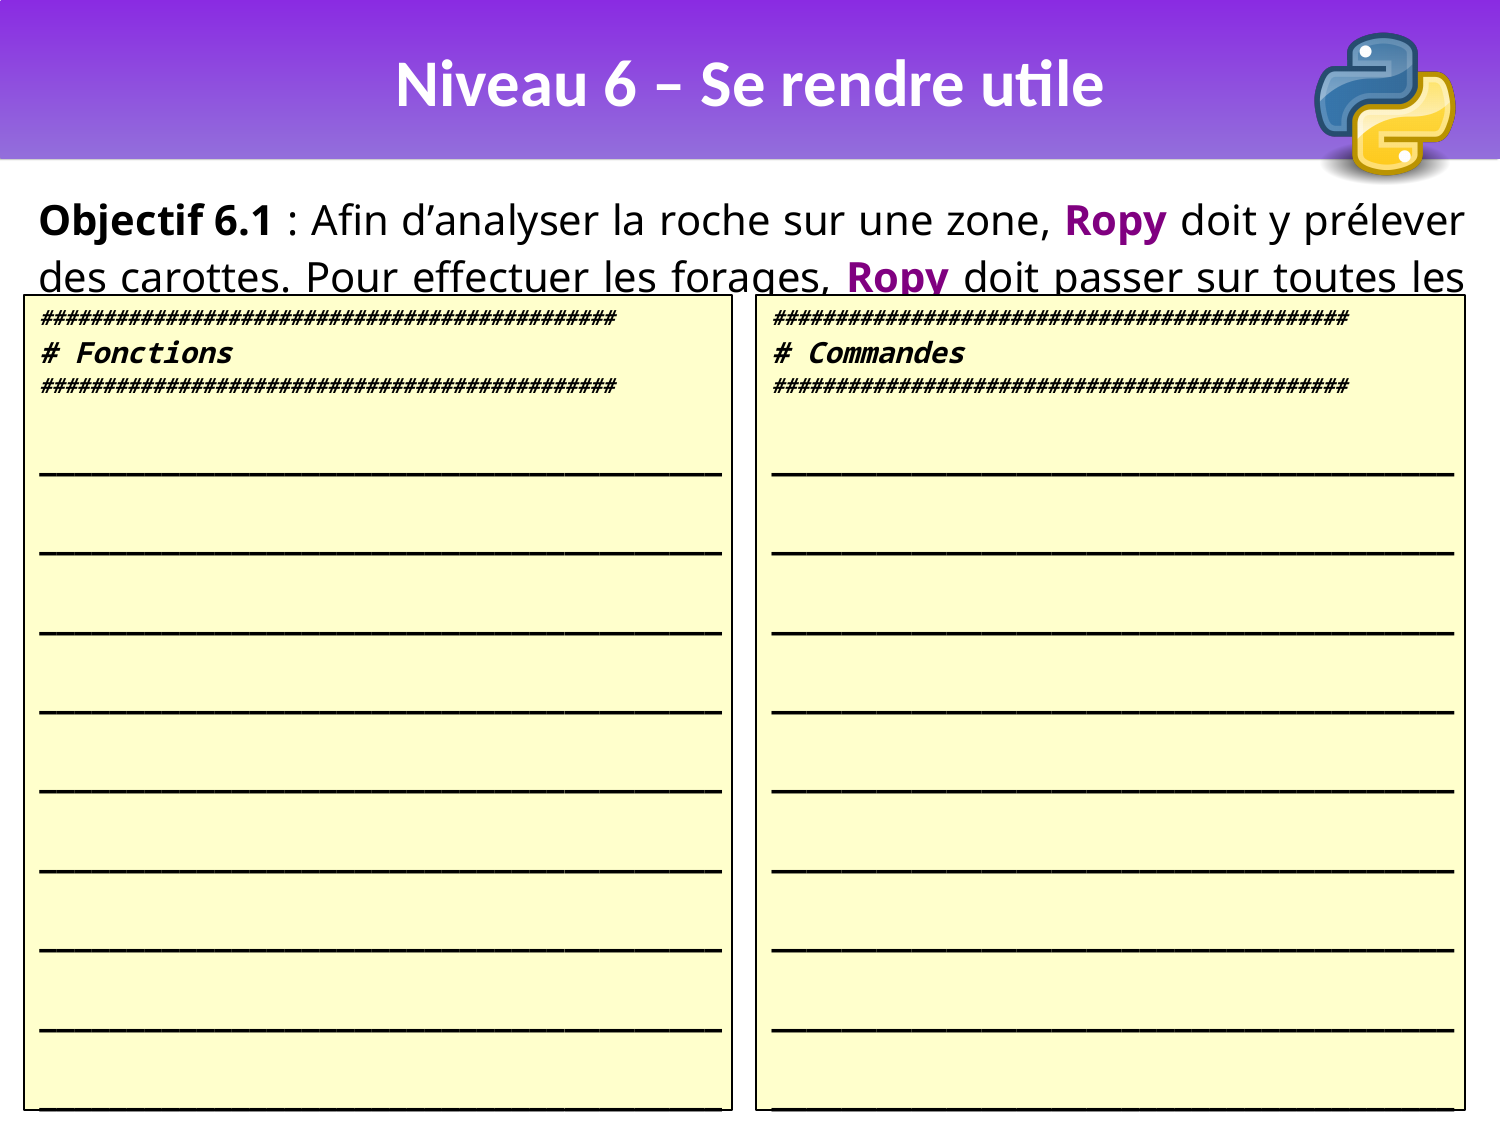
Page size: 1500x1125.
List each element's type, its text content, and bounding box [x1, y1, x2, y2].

text_box Objectif 6.1 : Afin d’analyser la roche sur une zone, Ropy doit y prélever des carottes. Pour effectuer les forages, Ropy doit passer sur toutes les cases. [23, 183, 1481, 282]
text_box ############################################## # Fonctions ############################################## _______________________________________ _______________________________________ _______________________________________ _______________________________________ _______________________________________ _______________________________________ _______________________________________ _______________________________________ _______________________________________ _______________________________________ _______________________________________ _______________________________________ [23, 295, 733, 1111]
picture [1305, 29, 1465, 183]
text_box ############################################## # Commandes ############################################## _______________________________________ _______________________________________ _______________________________________ _______________________________________ _______________________________________ _______________________________________ _______________________________________ _______________________________________ _______________________________________ _______________________________________ _______________________________________ _______________________________________ [755, 295, 1465, 1111]
text_box Niveau 6 – Se rendre utile [0, 0, 1500, 159]
